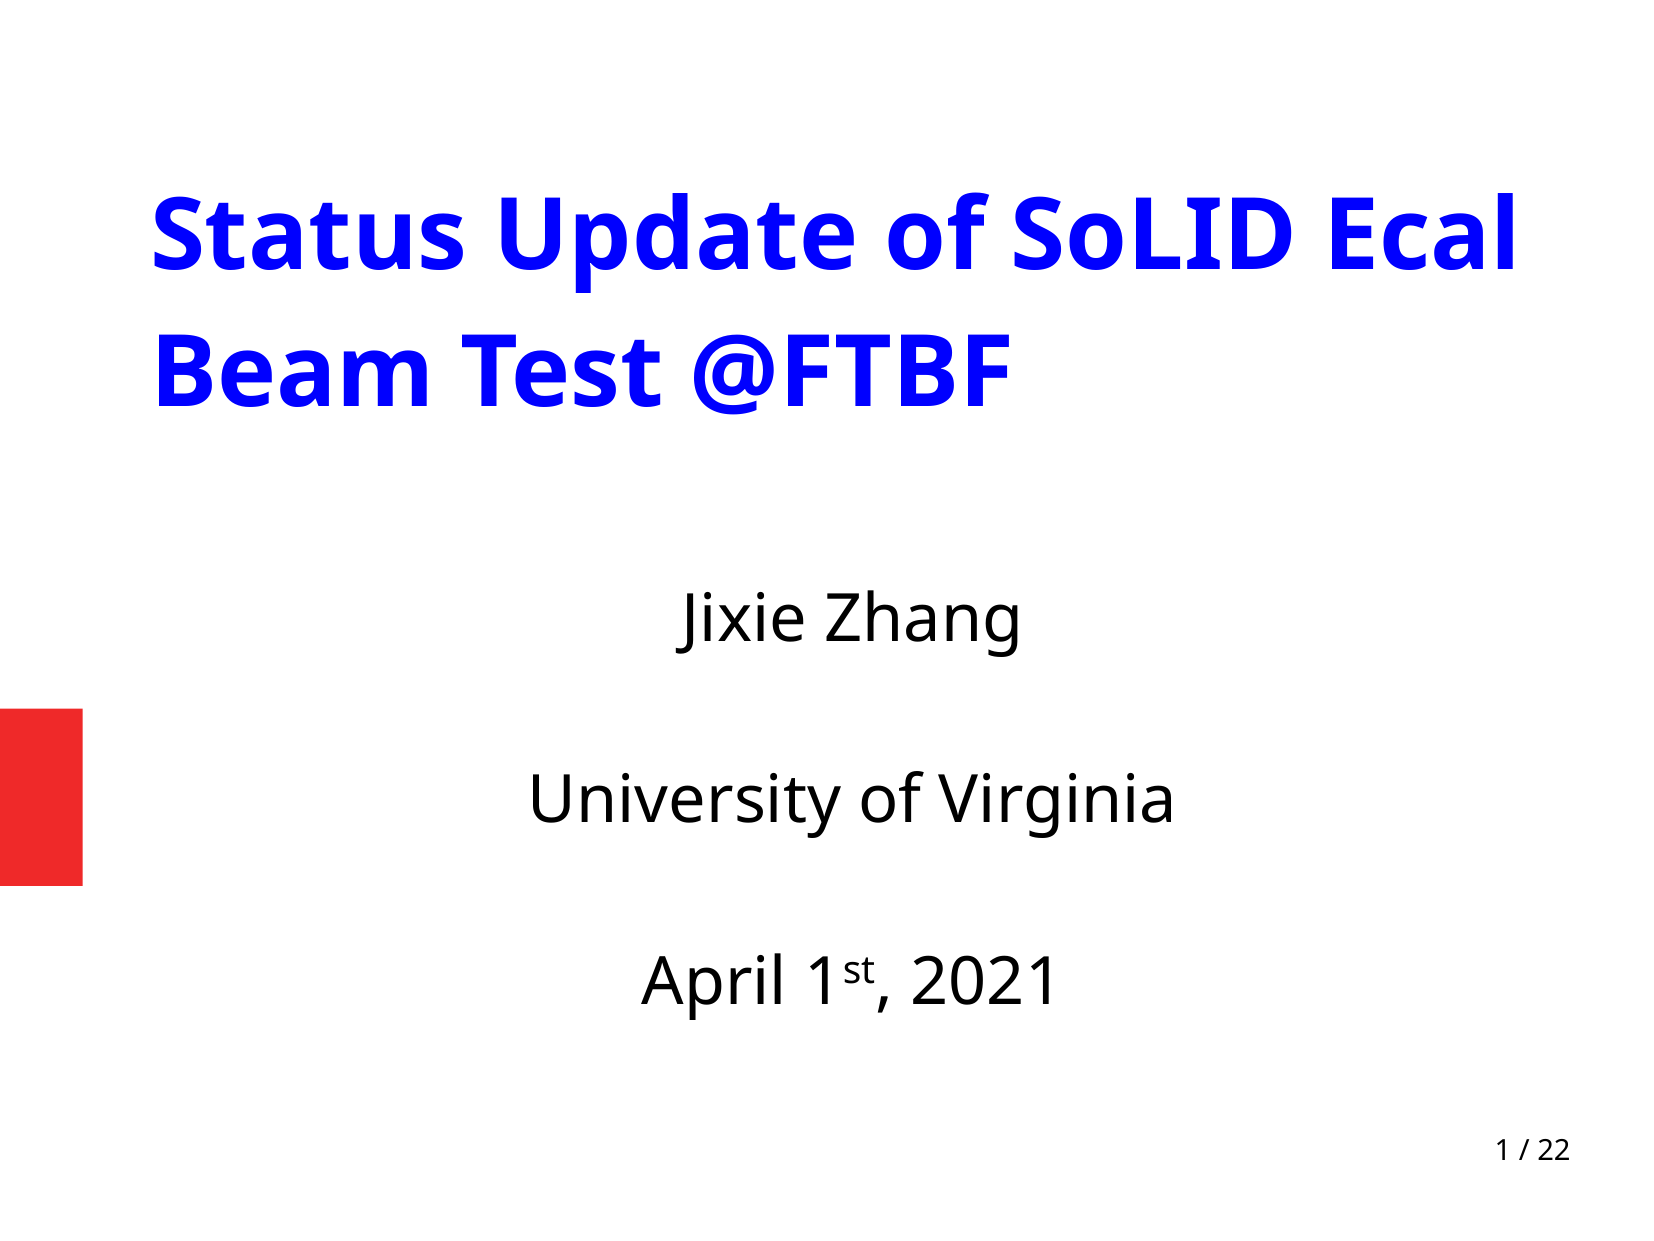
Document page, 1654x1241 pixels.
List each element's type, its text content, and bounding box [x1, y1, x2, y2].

title Status Update of SoLID Ecal Beam Test @FTBF [150, 162, 1556, 436]
subtitle Jixie Zhang University of Virginia April 1st, 2021 [150, 570, 1556, 1115]
